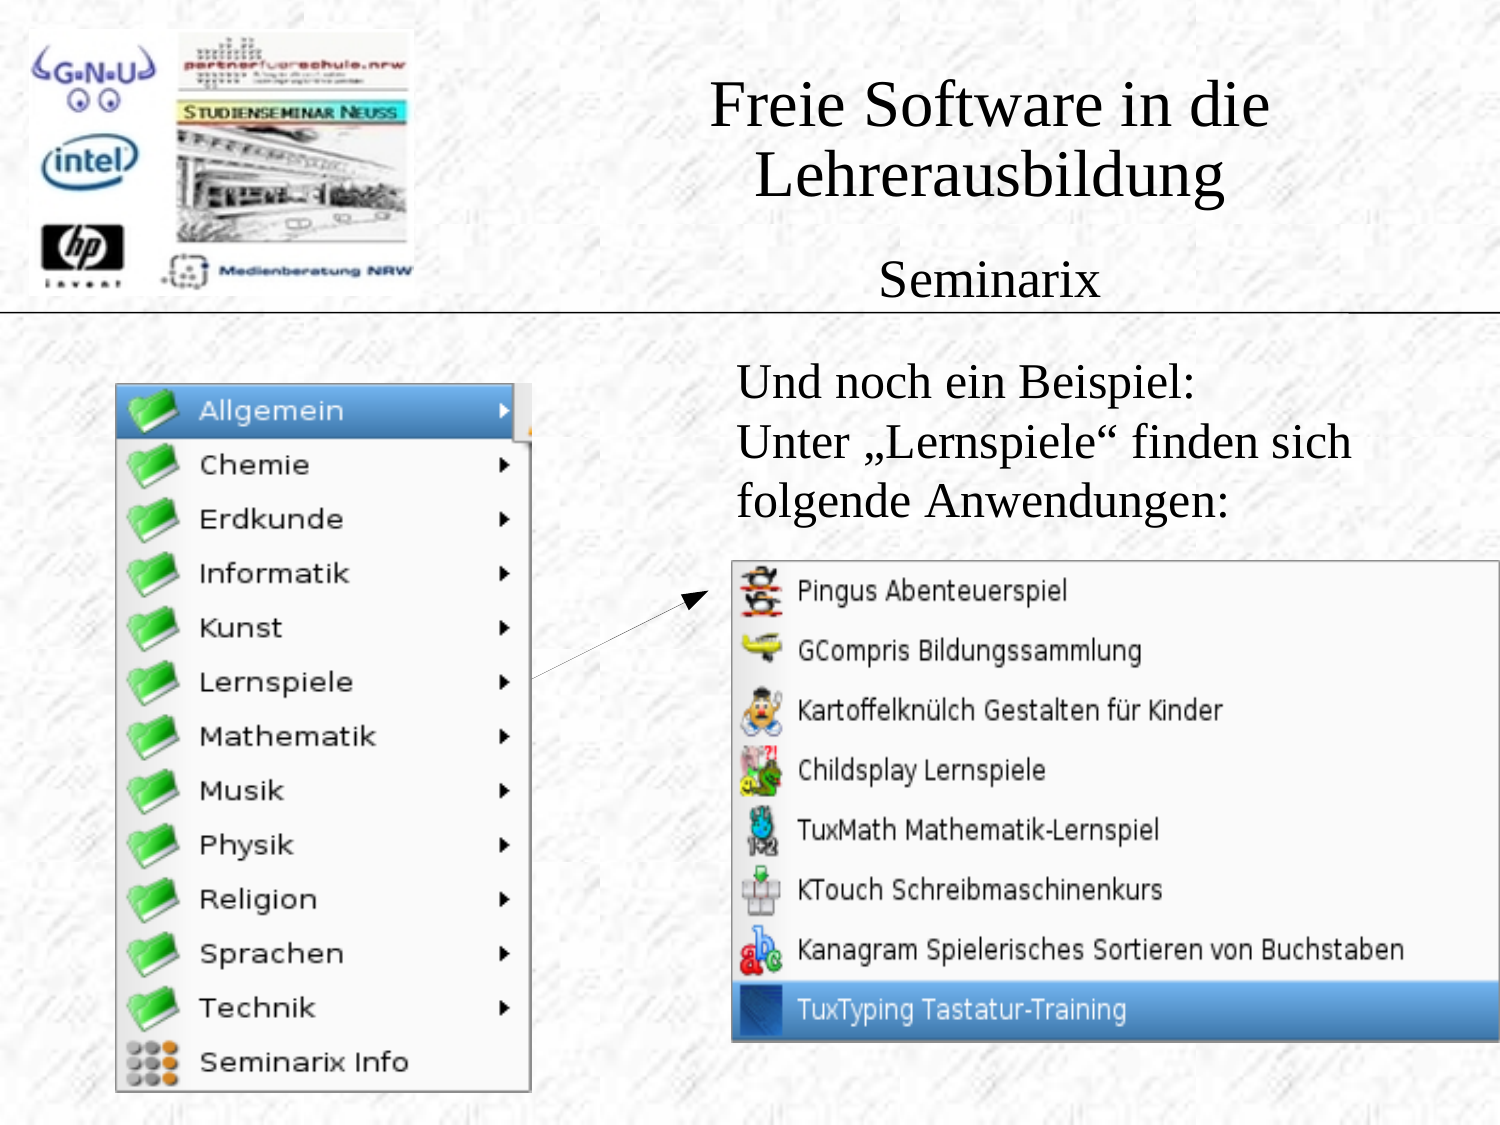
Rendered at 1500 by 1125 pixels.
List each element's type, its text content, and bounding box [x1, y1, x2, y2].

text_box Und noch ein Beispiel: Unter „Lernspiele“ finden sich folgende Anwendungen: [722, 343, 1500, 532]
picture [0, 314, 1500, 1125]
picture [0, 0, 1500, 311]
text_box Freie Software in die Lehrerausbildung Seminarix [476, 62, 1500, 317]
